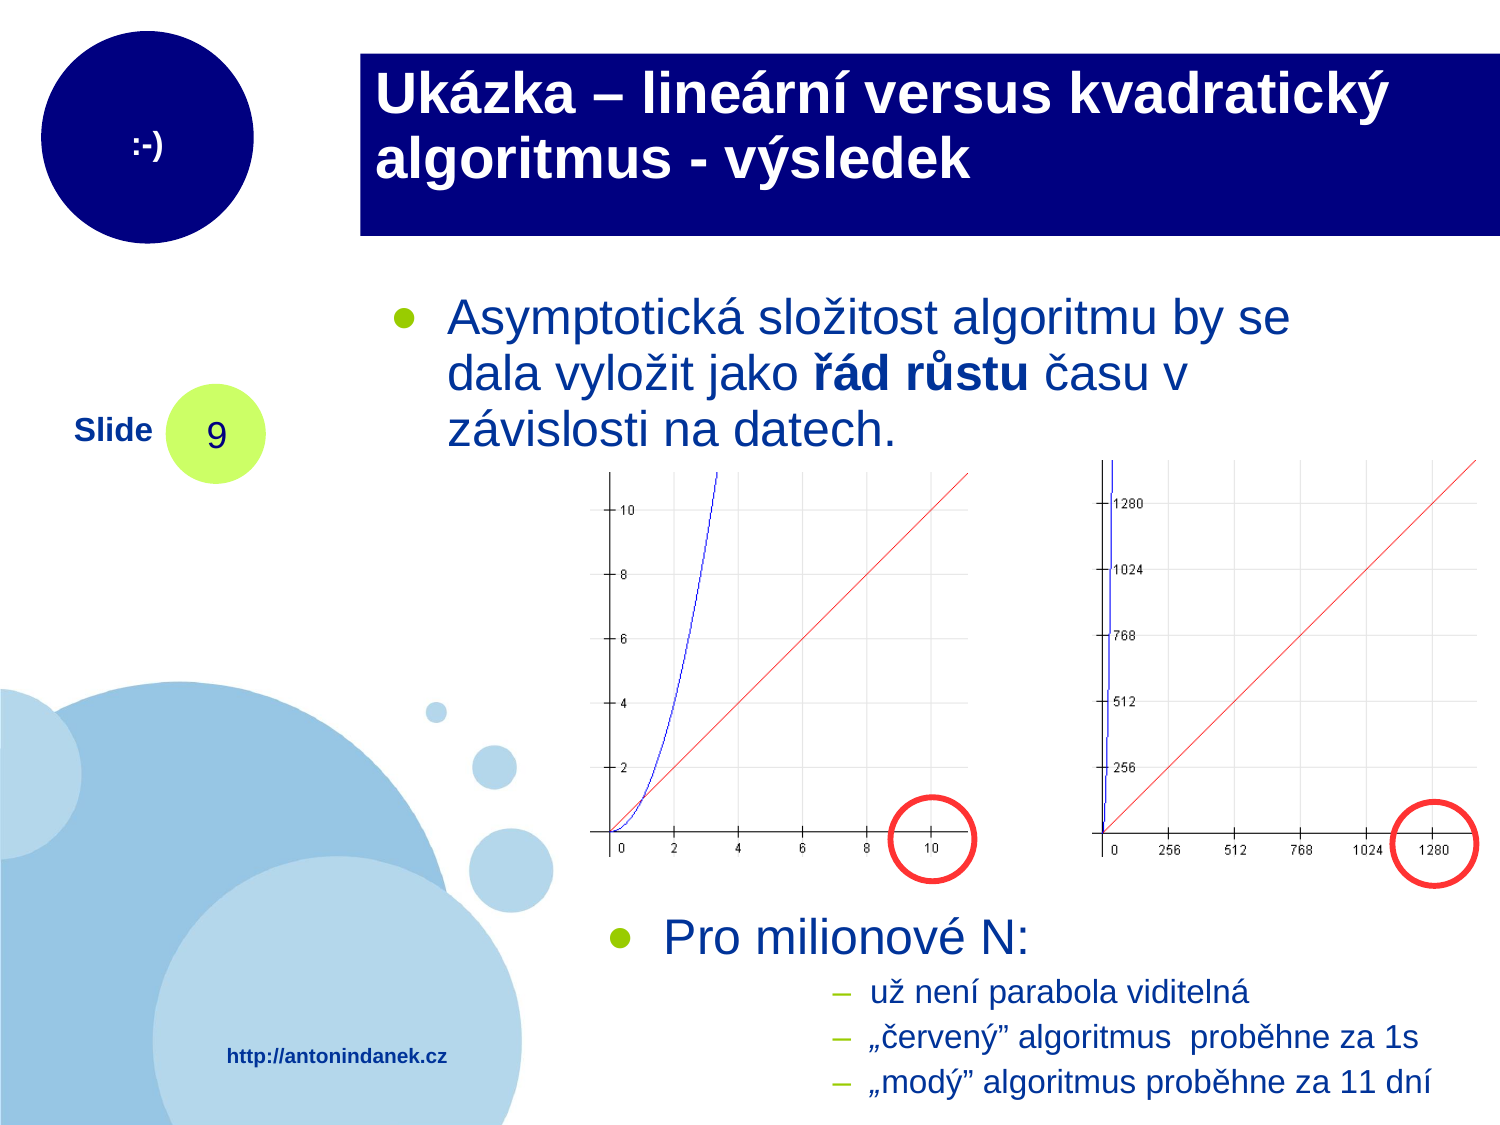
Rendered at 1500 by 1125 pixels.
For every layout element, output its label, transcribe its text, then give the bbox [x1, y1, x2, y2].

picture [1092, 460, 1477, 857]
picture [0, 472, 968, 1125]
list Asymptotická složitost algoritmu by se dala vyložit jako řád růstu času v závislosti na datech. [376, 281, 1388, 502]
picture [894, 801, 968, 857]
title Ukázka – lineární versus kvadratický algoritmus - výsledek [360, 53, 1500, 236]
picture [1396, 805, 1473, 857]
list Pro milionové N: už není parabola viditelná „červený” algoritmus proběhne za 1s „modý” algoritmus proběhne za 11 dní [593, 901, 1500, 1122]
